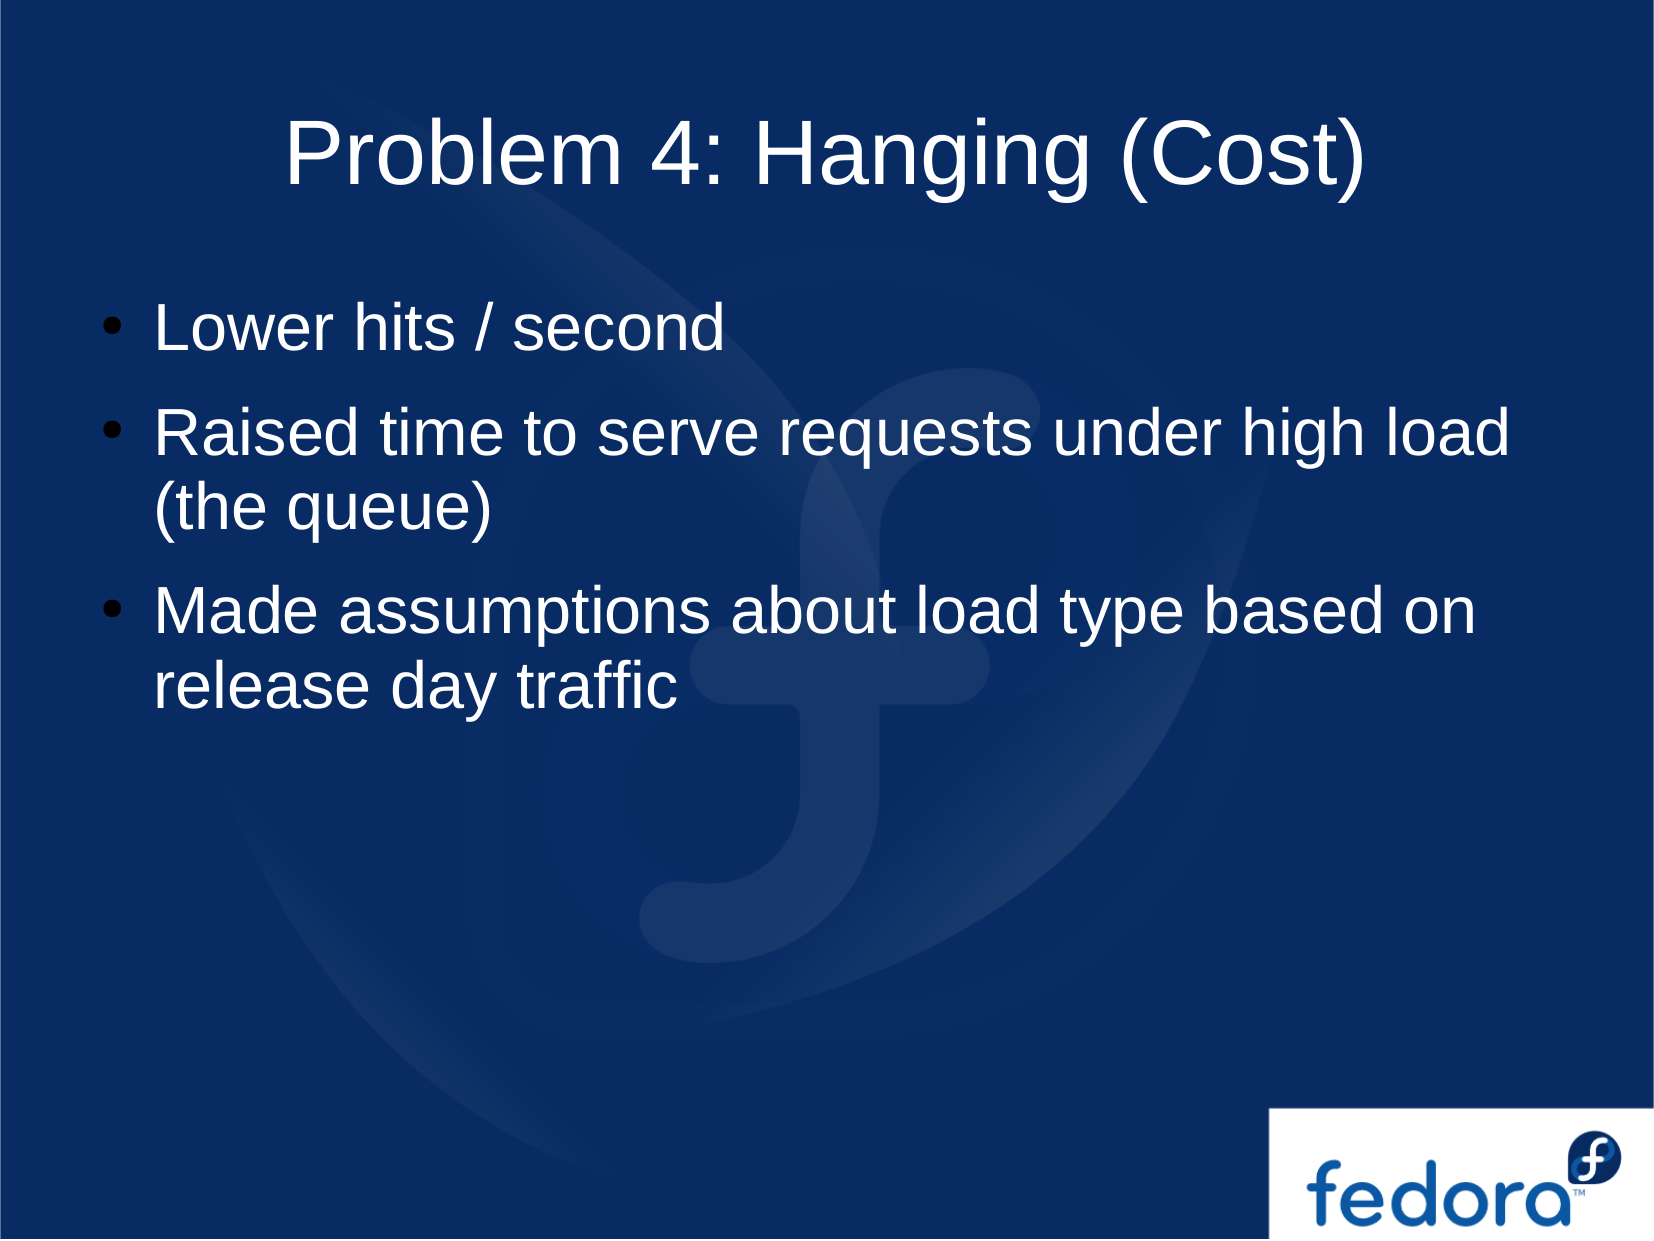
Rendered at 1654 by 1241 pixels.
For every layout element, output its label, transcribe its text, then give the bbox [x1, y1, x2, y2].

title Problem 4: Hanging (Cost) [82, 56, 1571, 250]
picture [0, 0, 1654, 1239]
list Lower hits / second Raised time to serve requests under high load (the queue) Made assumptions about load type based on release day traffic [82, 290, 1571, 1094]
